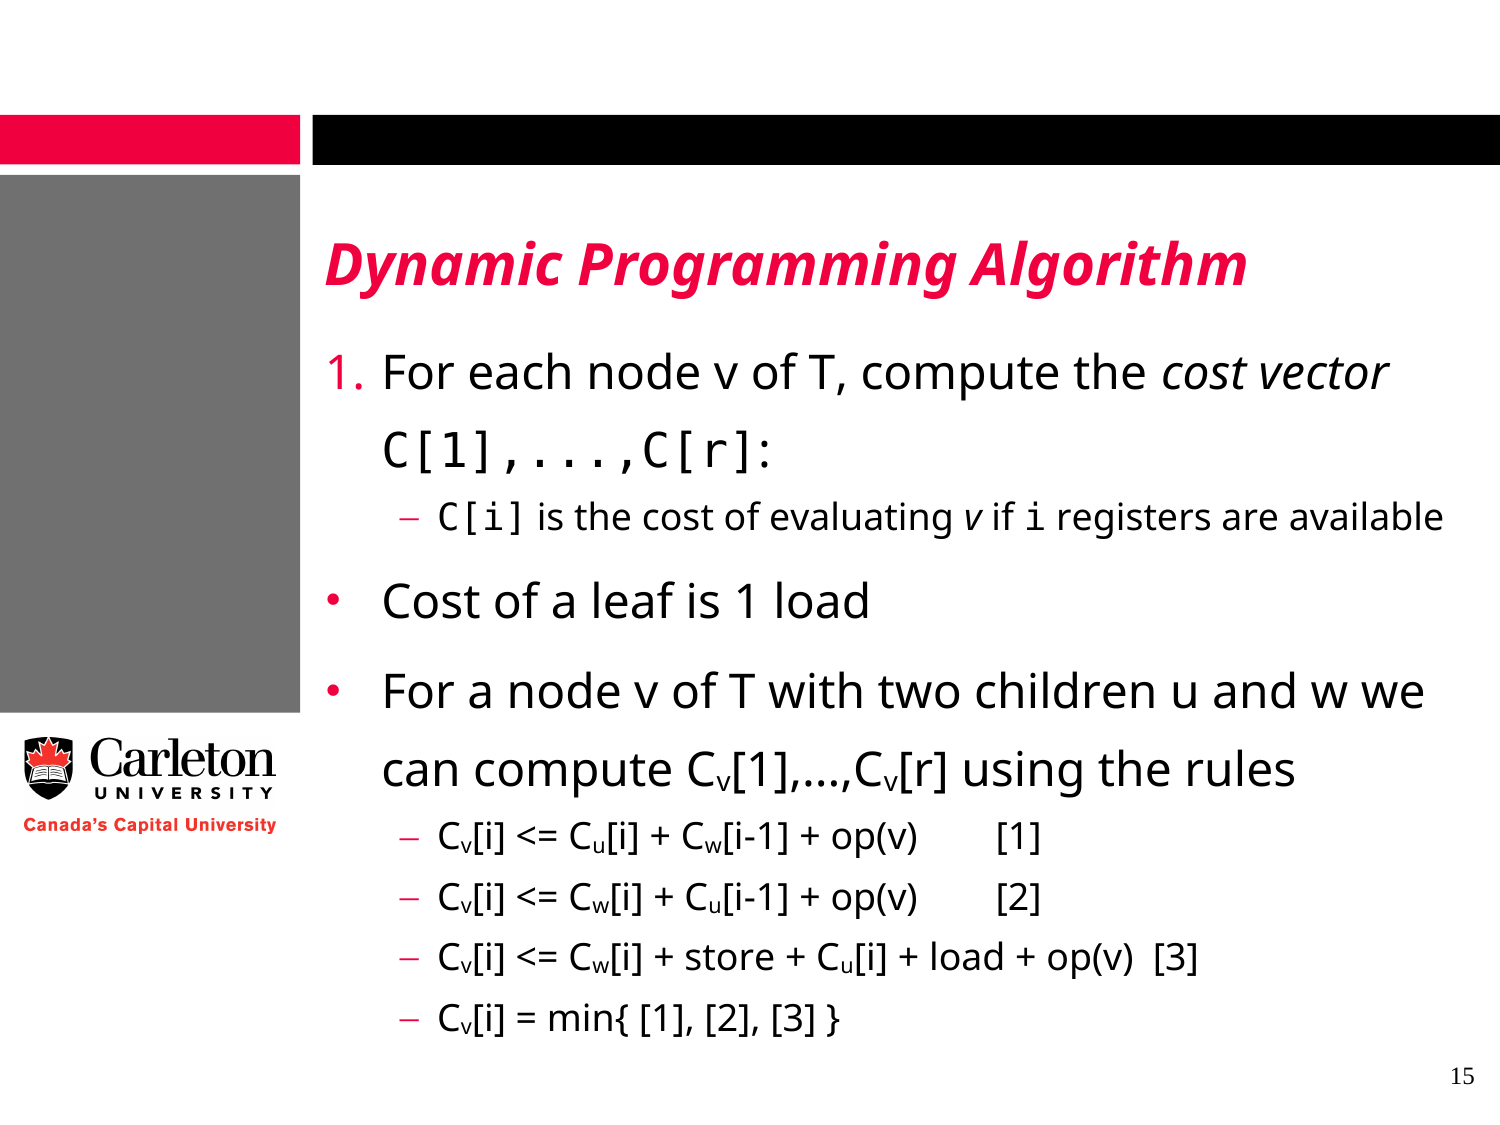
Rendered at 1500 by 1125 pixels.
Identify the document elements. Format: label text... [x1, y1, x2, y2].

list For each node v of T, compute the cost vector C[1],...,C[r]: C[i] is the cost of evaluating v if i registers are available Cost of a leaf is 1 load For a node v of T with two children u and w we can compute Cv[1],...,Cv[r] using the rules Cv[i] <= Cu[i] + Cw[i-1] + op(v) [1] Cv[i] <= Cw[i] + Cu[i-1] + op(v) [2] Cv[i] <= Cw[i] + store + Cu[i] + load + op(v) [3] Cv[i] = min{ [1], [2], [3] } [324, 324, 1450, 1114]
title Dynamic Programming Algorithm [324, 187, 1450, 324]
picture [24, 737, 276, 834]
